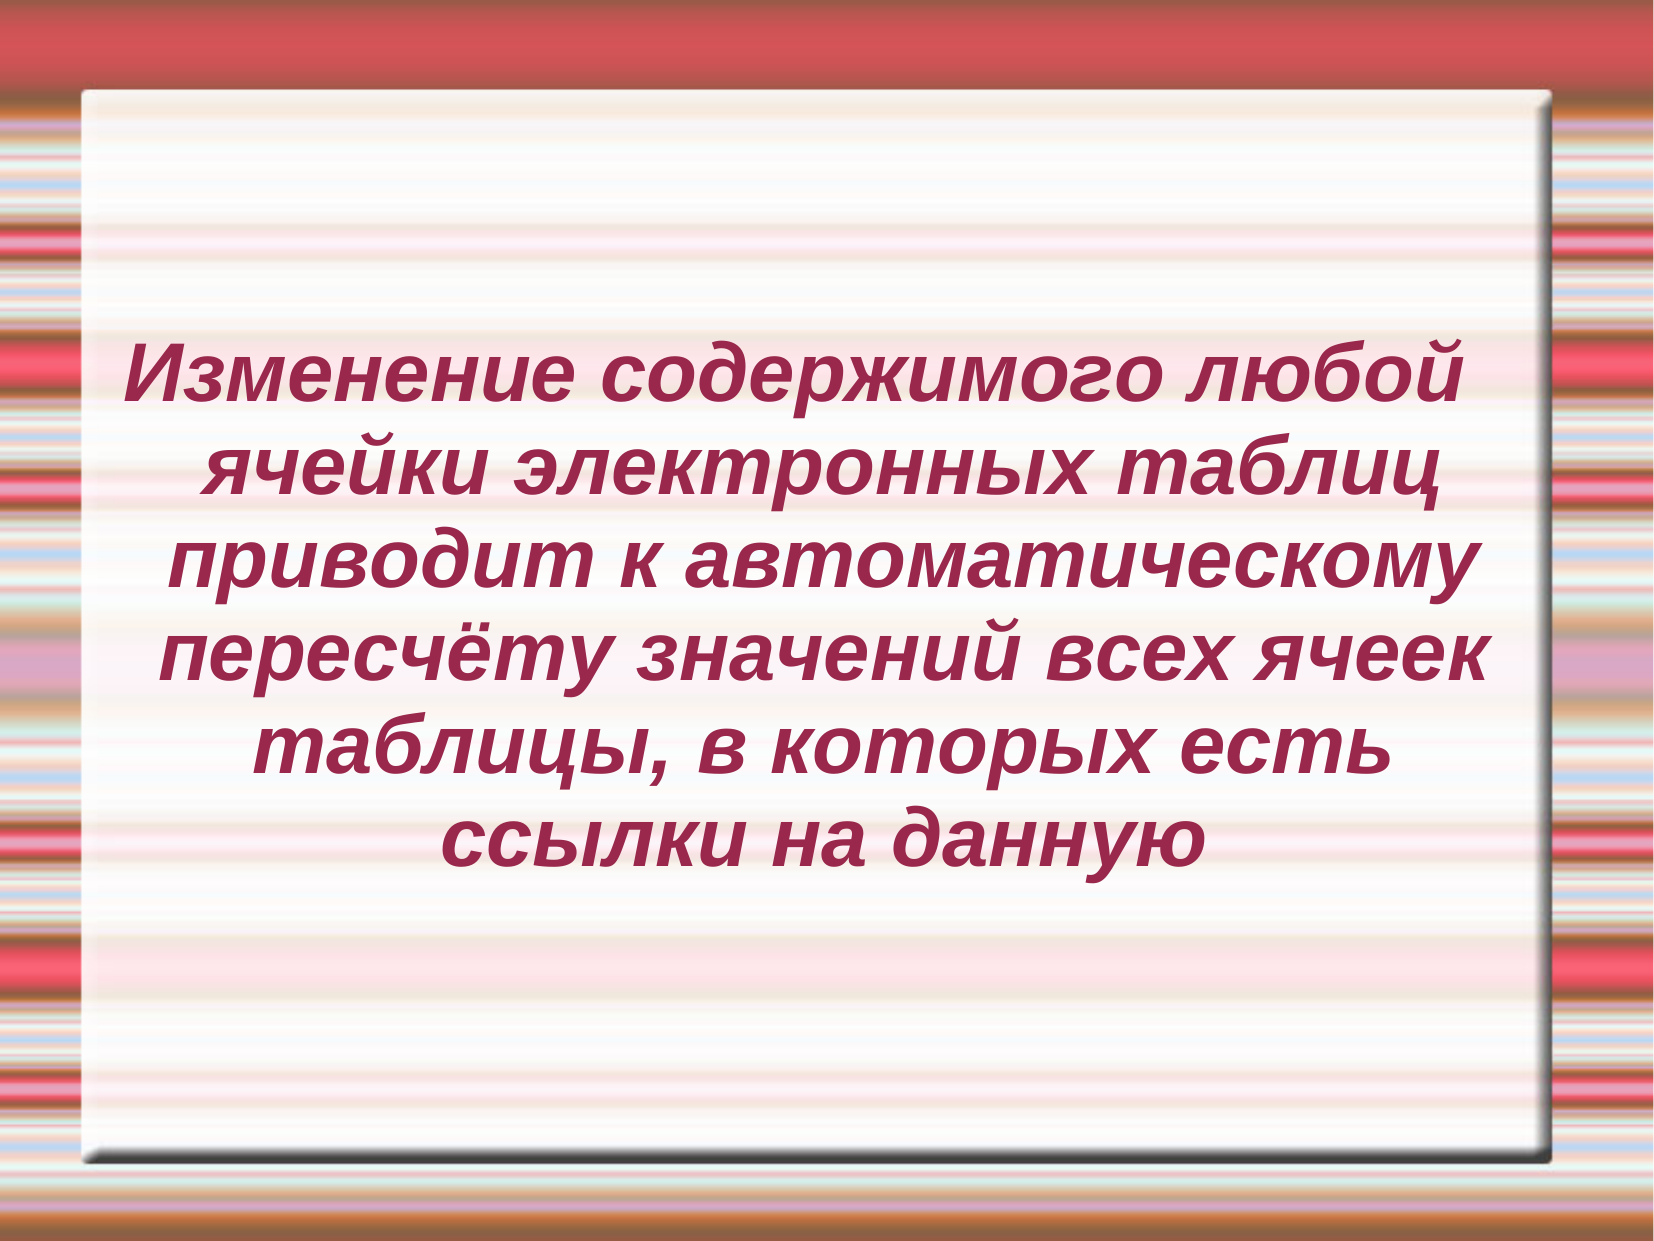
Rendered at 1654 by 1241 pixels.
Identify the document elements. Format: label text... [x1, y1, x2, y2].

title Изменение содержимого любой ячейки электронных таблиц приводит к автоматическому пересчёту значений всех ячеек таблицы, в которых есть ссылки на данную [88, 118, 1501, 1093]
picture [0, 0, 1654, 1241]
